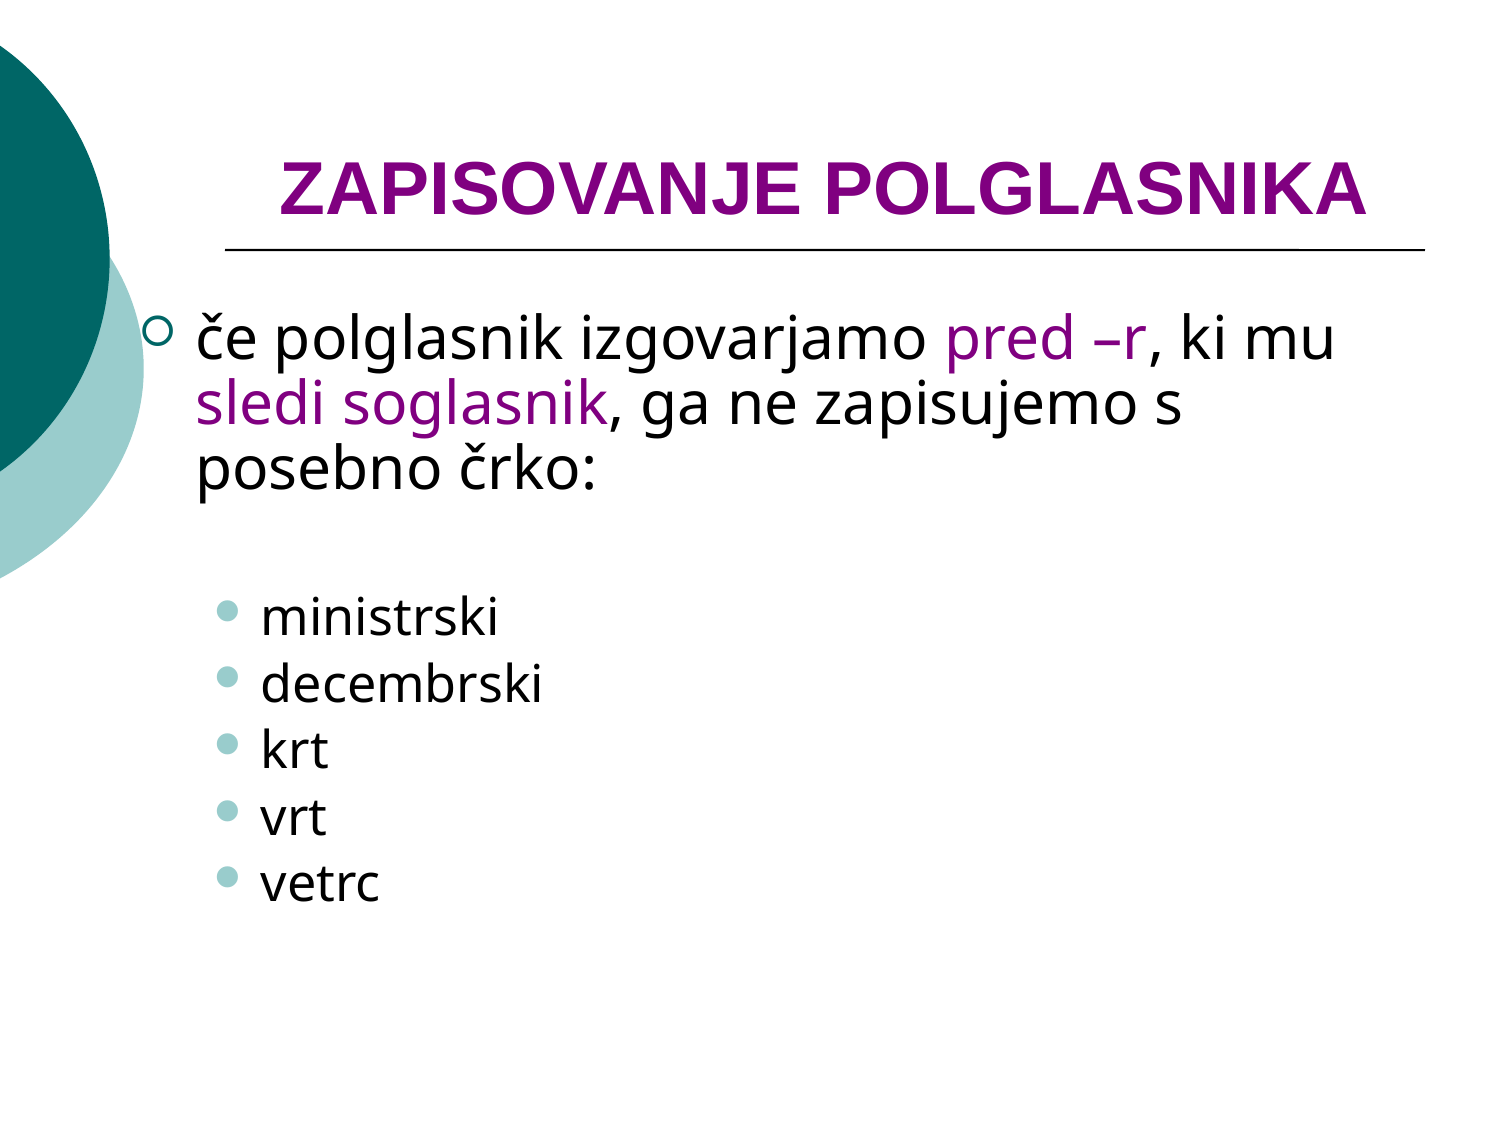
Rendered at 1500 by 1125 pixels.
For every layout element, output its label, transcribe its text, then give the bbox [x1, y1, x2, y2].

title ZAPISOVANJE POLGLASNIKA [224, 49, 1425, 237]
list če polglasnik izgovarjamo pred –r, ki mu sledi soglasnik, ga ne zapisujemo s posebno črko: ministrski decembrski krt vrt vetrc [123, 299, 1425, 975]
